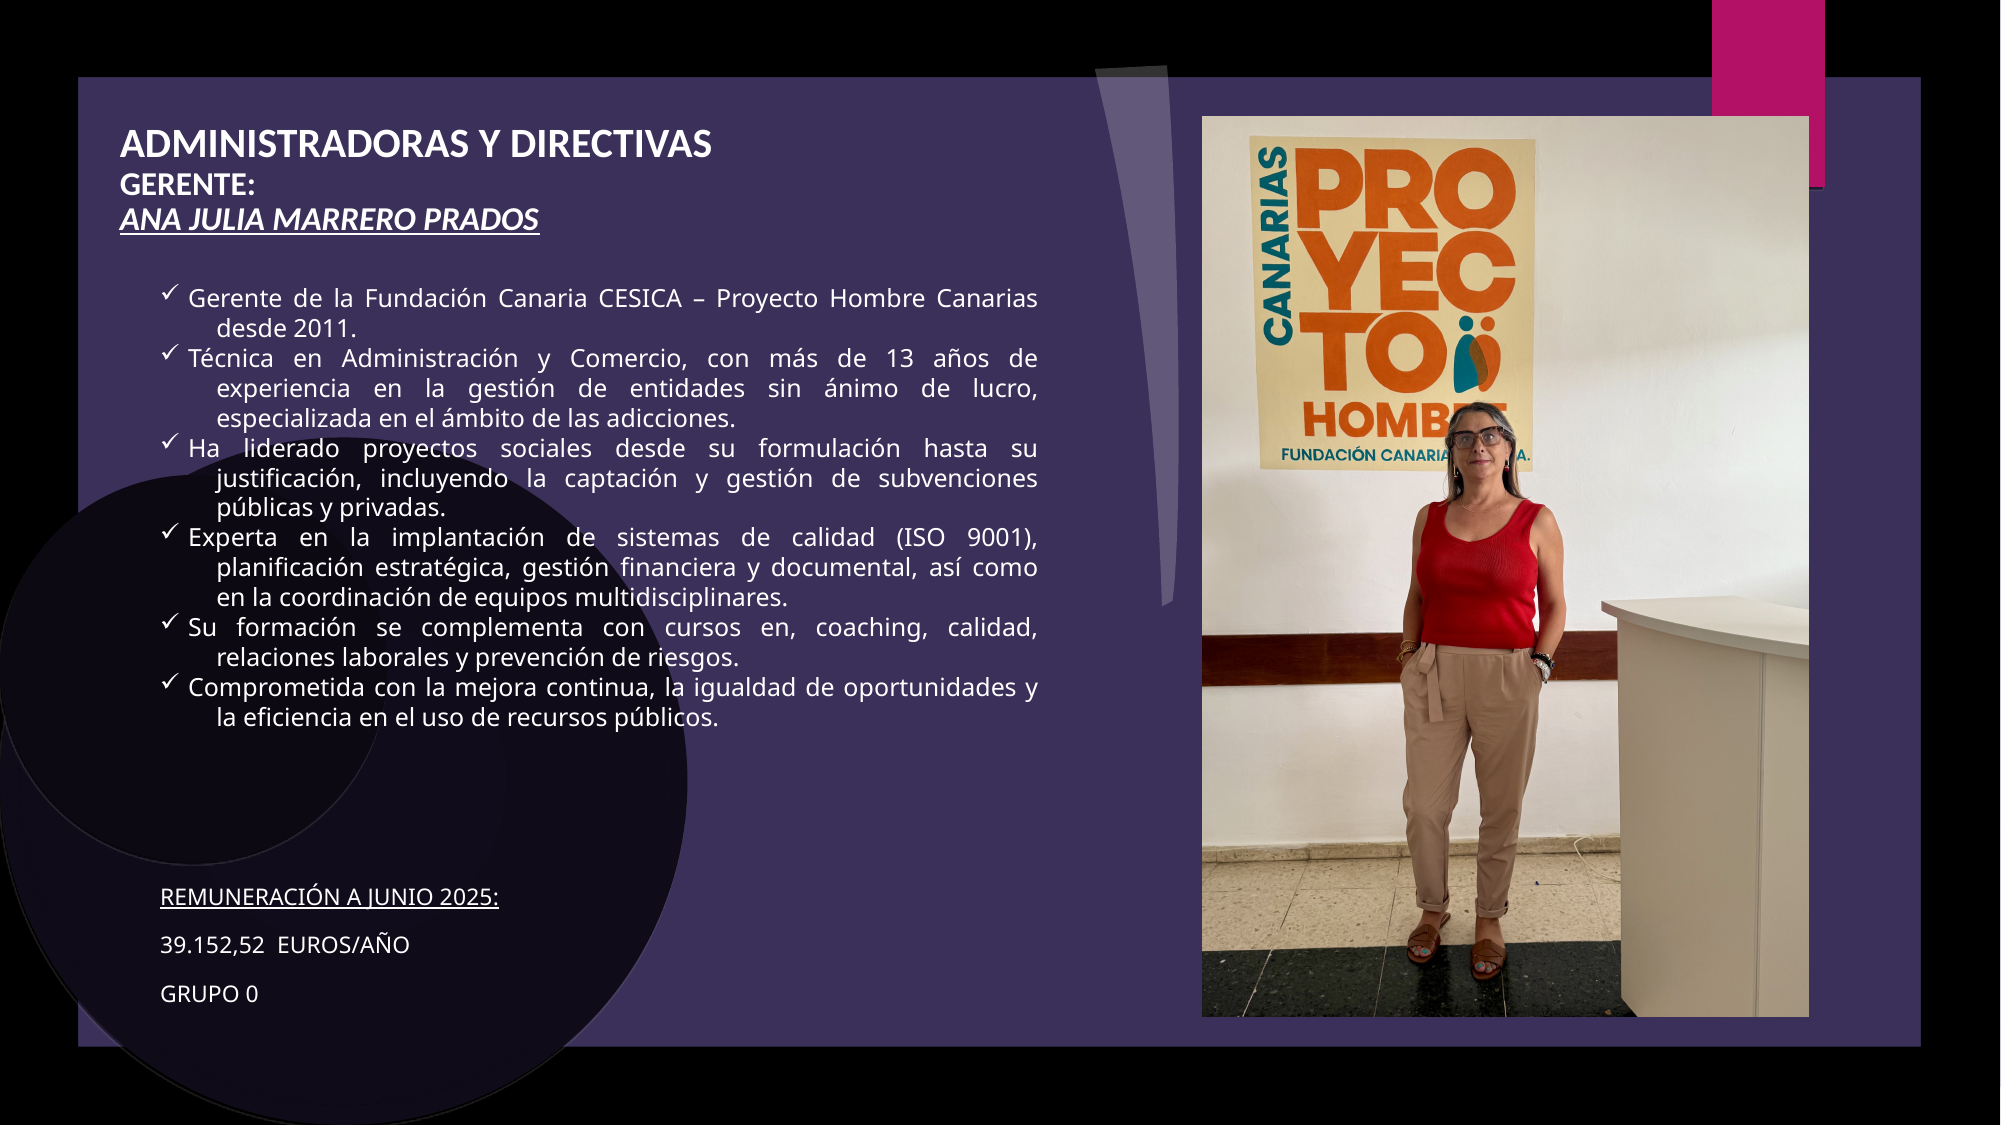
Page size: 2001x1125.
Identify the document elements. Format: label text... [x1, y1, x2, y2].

title ADMINISTRADORAS Y DIRECTIVAS GERENTE: ANA JULIA MARRERO PRADOS [104, 94, 1095, 265]
text_box Gerente de la Fundación Canaria CESICA – Proyecto Hombre Canarias desde 2011. Técnica en Administración y Comercio, con más de 13 años de experiencia en la gestión de entidades sin ánimo de lucro, especializada en el ámbito de las adicciones. Ha liderado proyectos sociales desde su formulación hasta su justificación, incluyendo la captación y gestión de subvenciones públicas y privadas. Experta en la implantación de sistemas de calidad (ISO 9001), planificación estratégica, gestión financiera y documental, así como en la coordinación de equipos multidisciplinares. Su formación se complementa con cursos en, coaching, calidad, relaciones laborales y prevención de riesgos. Comprometida con la mejora continua, la igualdad de oportunidades y la eficiencia en el uso de recursos públicos. [145, 275, 1055, 739]
picture [1202, 116, 1809, 1017]
text_box [0, 0, 2000, 1125]
list REMUNERACIÓN A JUNIO 2025: 39.152,52 EUROS/AÑO GRUPO 0 [145, 784, 763, 1017]
